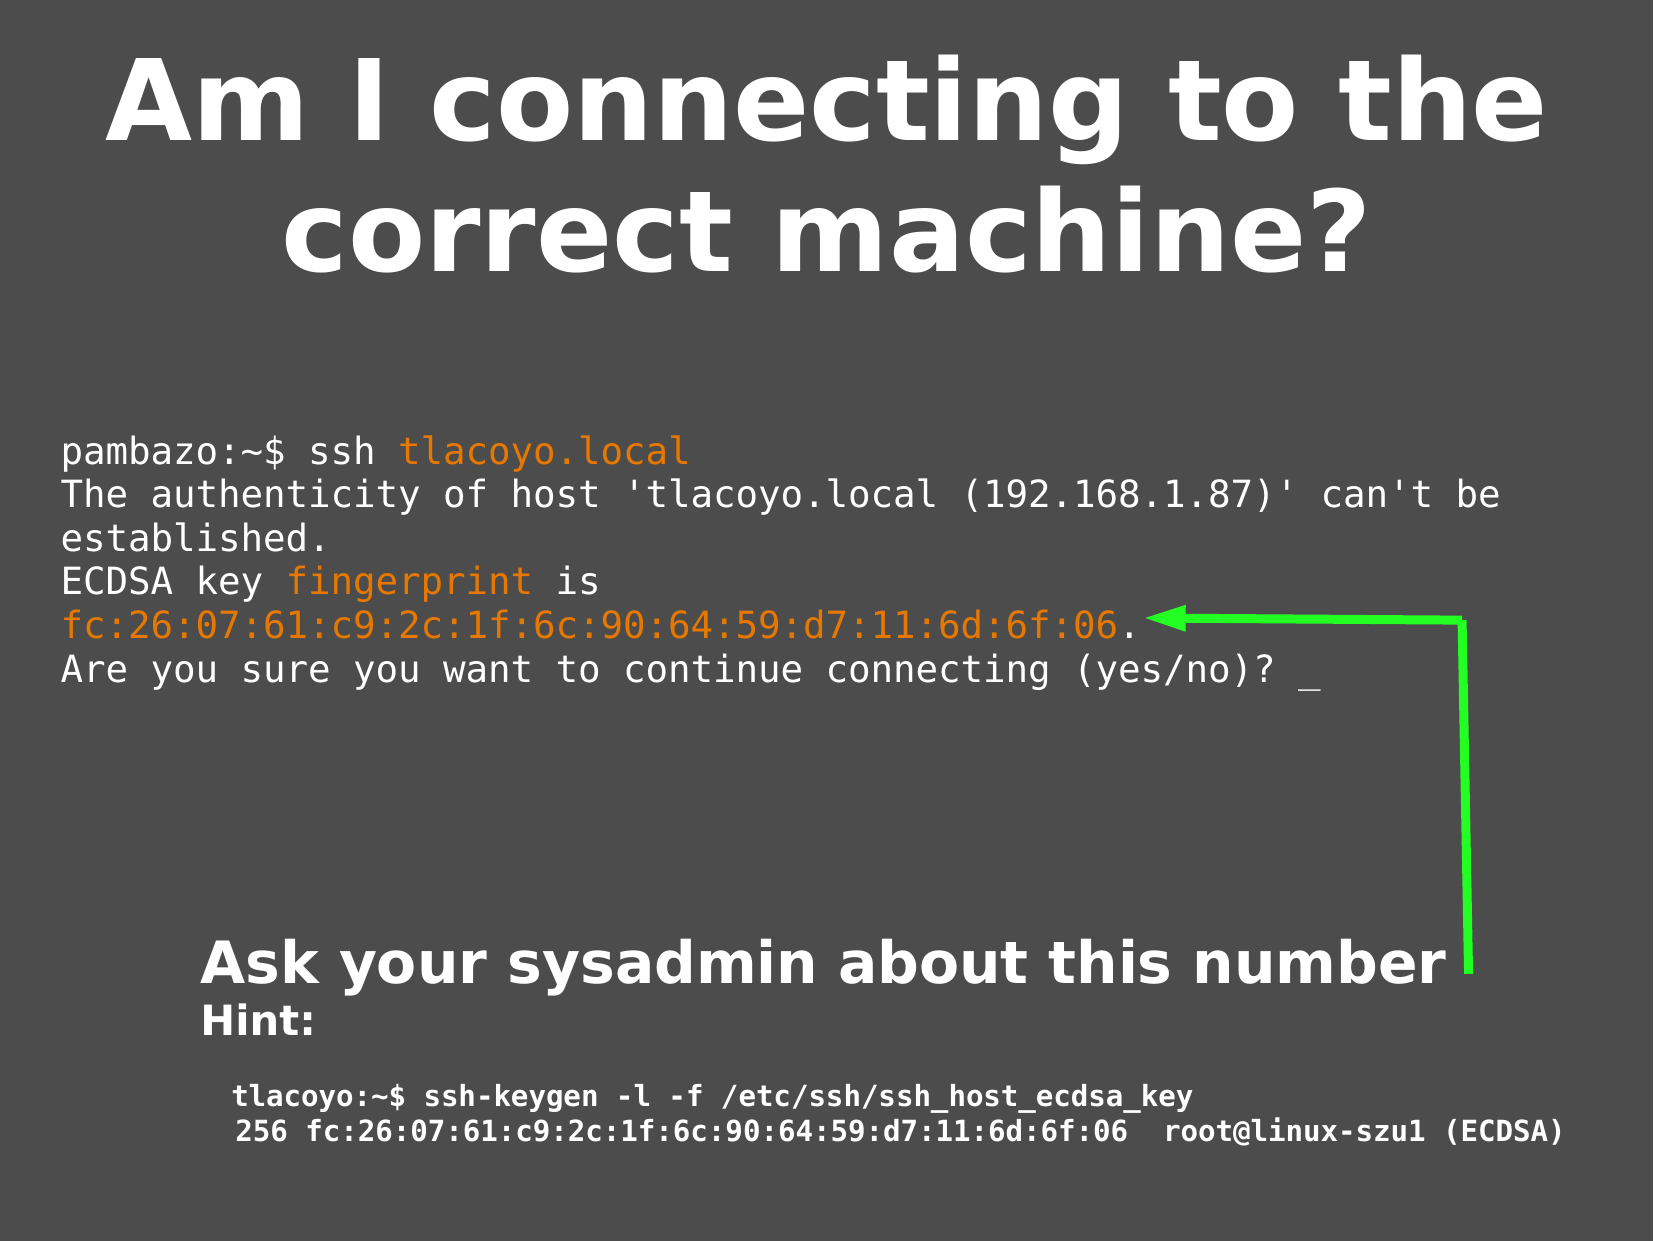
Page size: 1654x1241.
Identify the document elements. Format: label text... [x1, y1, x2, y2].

text_box Ask your sysadmin about this number Hint: tlacoyo:~$ ssh-keygen -l -f /etc/ssh/ssh_host_ecdsa_key 256 fc:26:07:61:c9:2c:1f:6c:90:64:59:d7:11:6d:6f:06 root@linux-szu1 (ECDSA) [185, 921, 1581, 1156]
text_box Am I connecting to the correct machine? [39, 28, 1615, 306]
text_box pambazo:~$ ssh tlacoyo.local The authenticity of host 'tlacoyo.local (192.168.1.87)' can't be established. ECDSA key fingerprint is fc:26:07:61:c9:2c:1f:6c:90:64:59:d7:11:6d:6f:06. Are you sure you want to continue connecting (yes/no)? _ [41, 417, 1604, 703]
